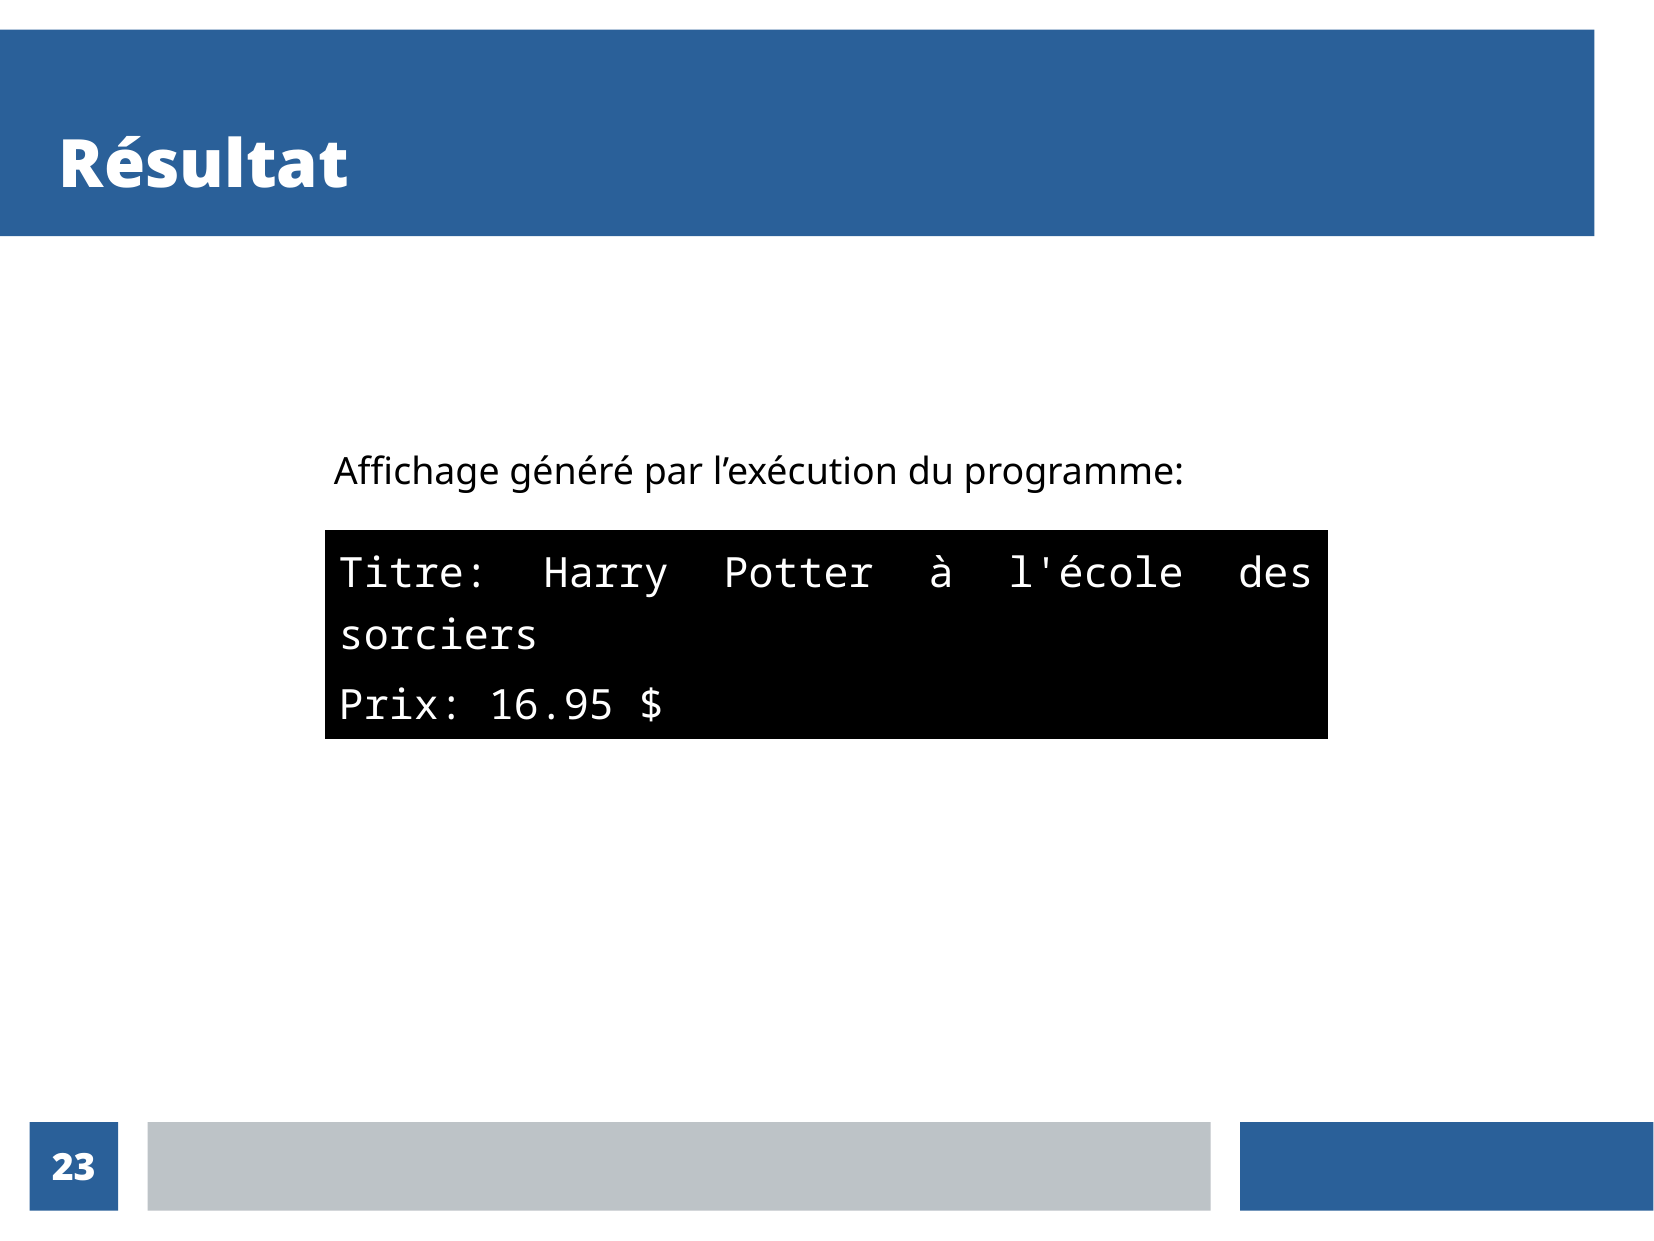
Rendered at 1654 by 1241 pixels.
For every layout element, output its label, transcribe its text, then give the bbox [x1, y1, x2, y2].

title Résultat [59, 59, 1595, 207]
text_box Affichage généré par l’exécution du programme: [318, 437, 1328, 503]
table_header Titre: Harry Potter à l'école des sorciers Prix: 16.95 $ [325, 530, 1328, 739]
